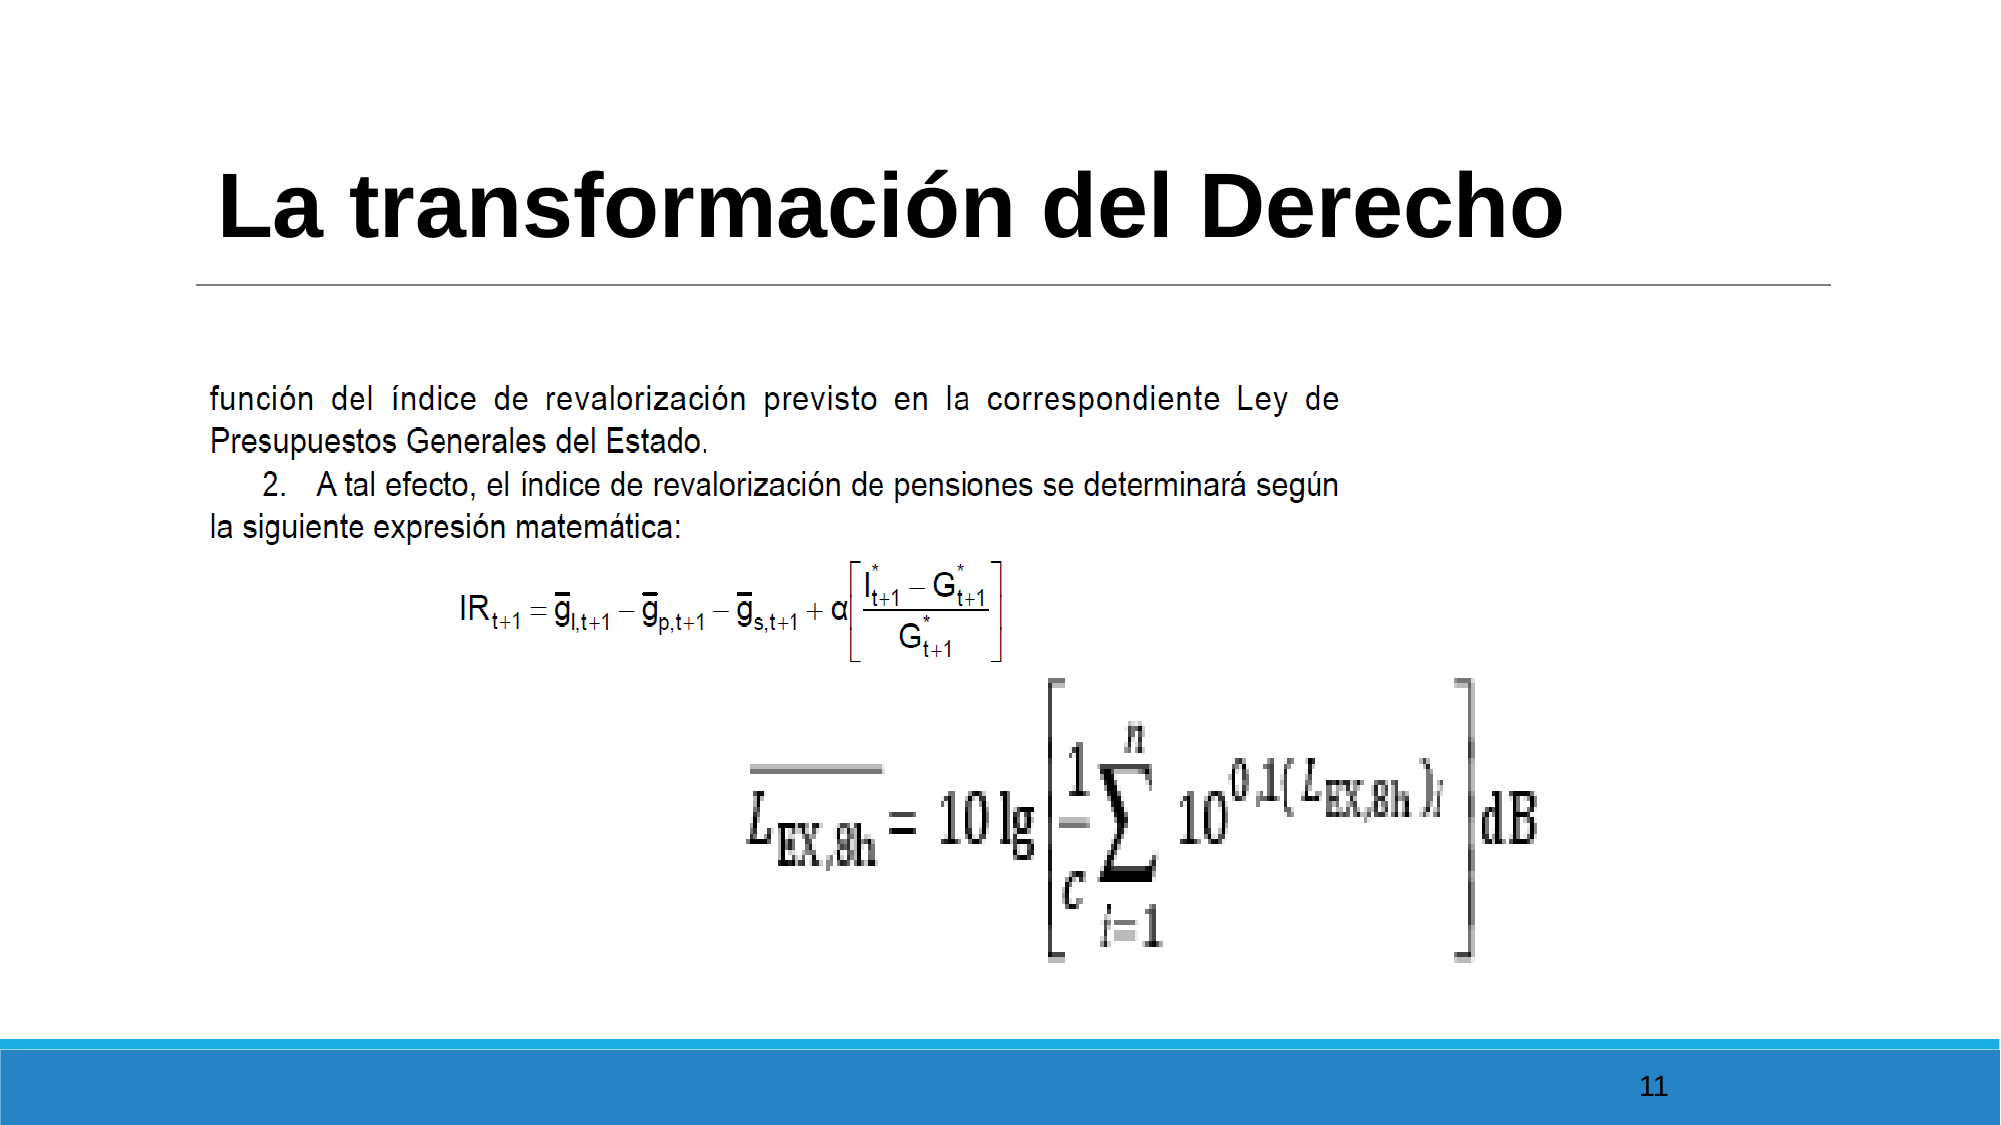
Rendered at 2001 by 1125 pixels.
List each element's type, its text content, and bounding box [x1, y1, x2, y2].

slide_number <número> [1624, 1059, 1840, 1120]
list [180, 302, 1830, 963]
picture [180, 357, 1403, 665]
title La transformación del Derecho [202, 138, 1808, 299]
picture [740, 678, 1548, 974]
